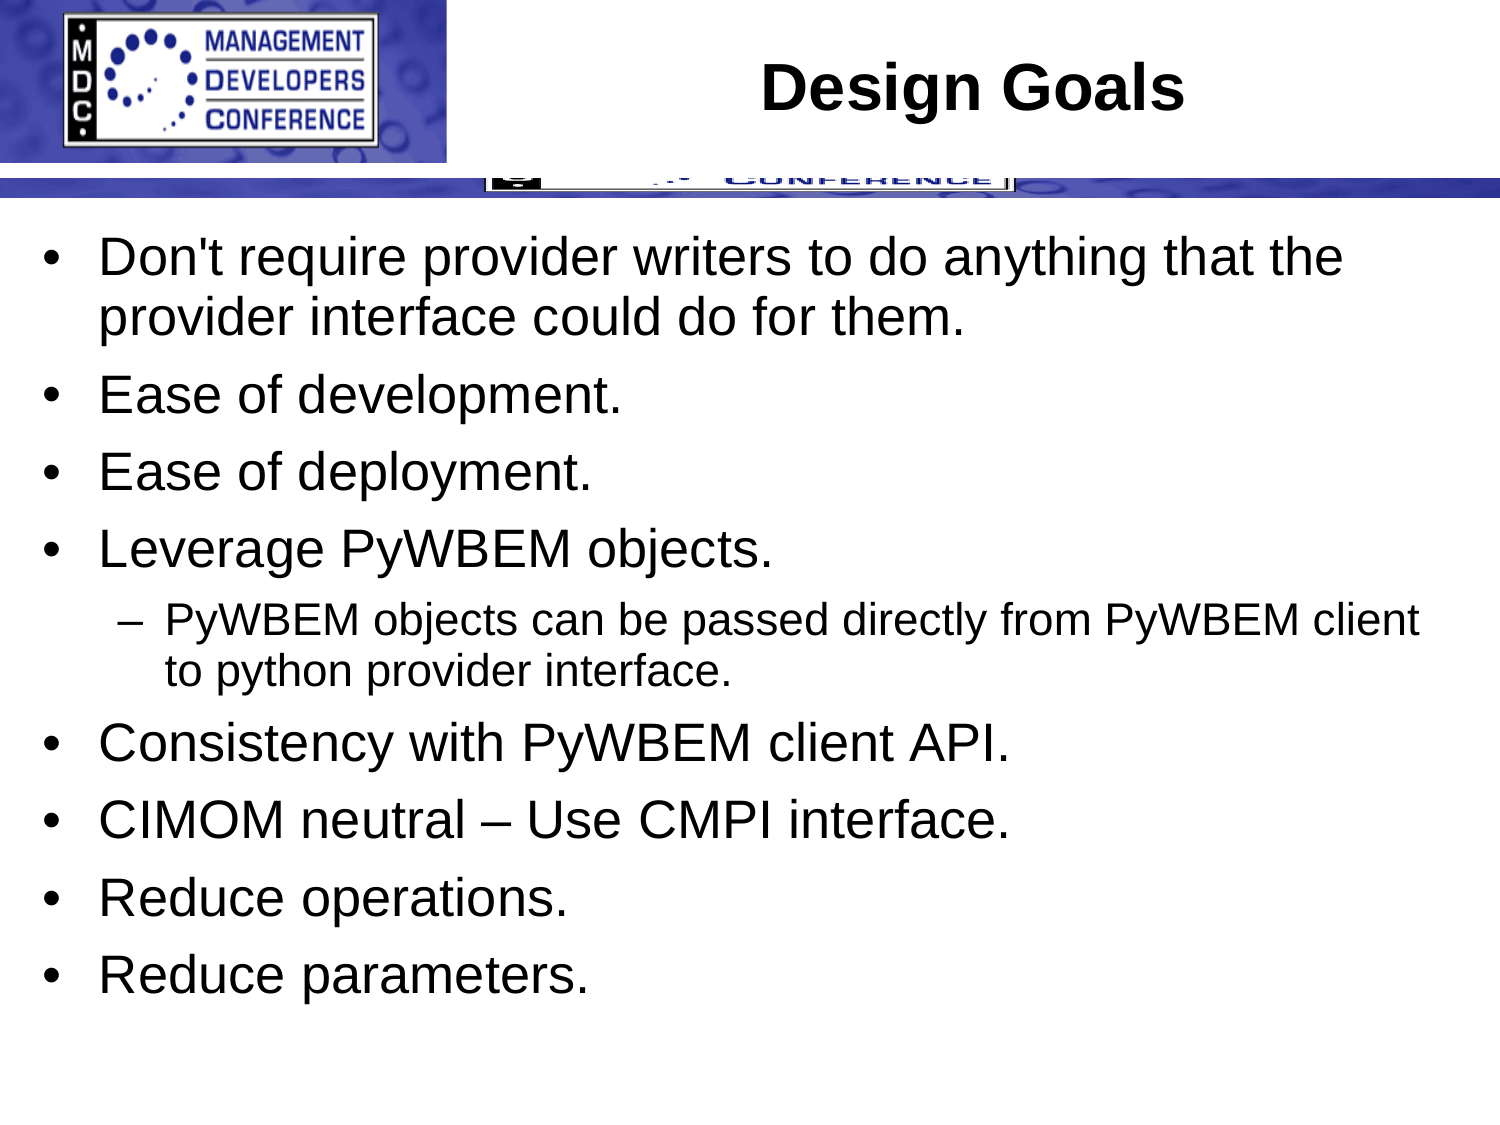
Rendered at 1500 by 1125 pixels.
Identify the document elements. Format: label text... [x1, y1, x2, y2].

title Design Goals [447, 0, 1500, 176]
picture [0, 0, 447, 163]
list Don't require provider writers to do anything that the provider interface could do for them. Ease of development. Ease of deployment. Leverage PyWBEM objects. PyWBEM objects can be passed directly from PyWBEM client to python provider interface. Consistency with PyWBEM client API. CIMOM neutral – Use CMPI interface. Reduce operations. Reduce parameters. [42, 226, 1433, 1067]
picture [0, 178, 1500, 198]
